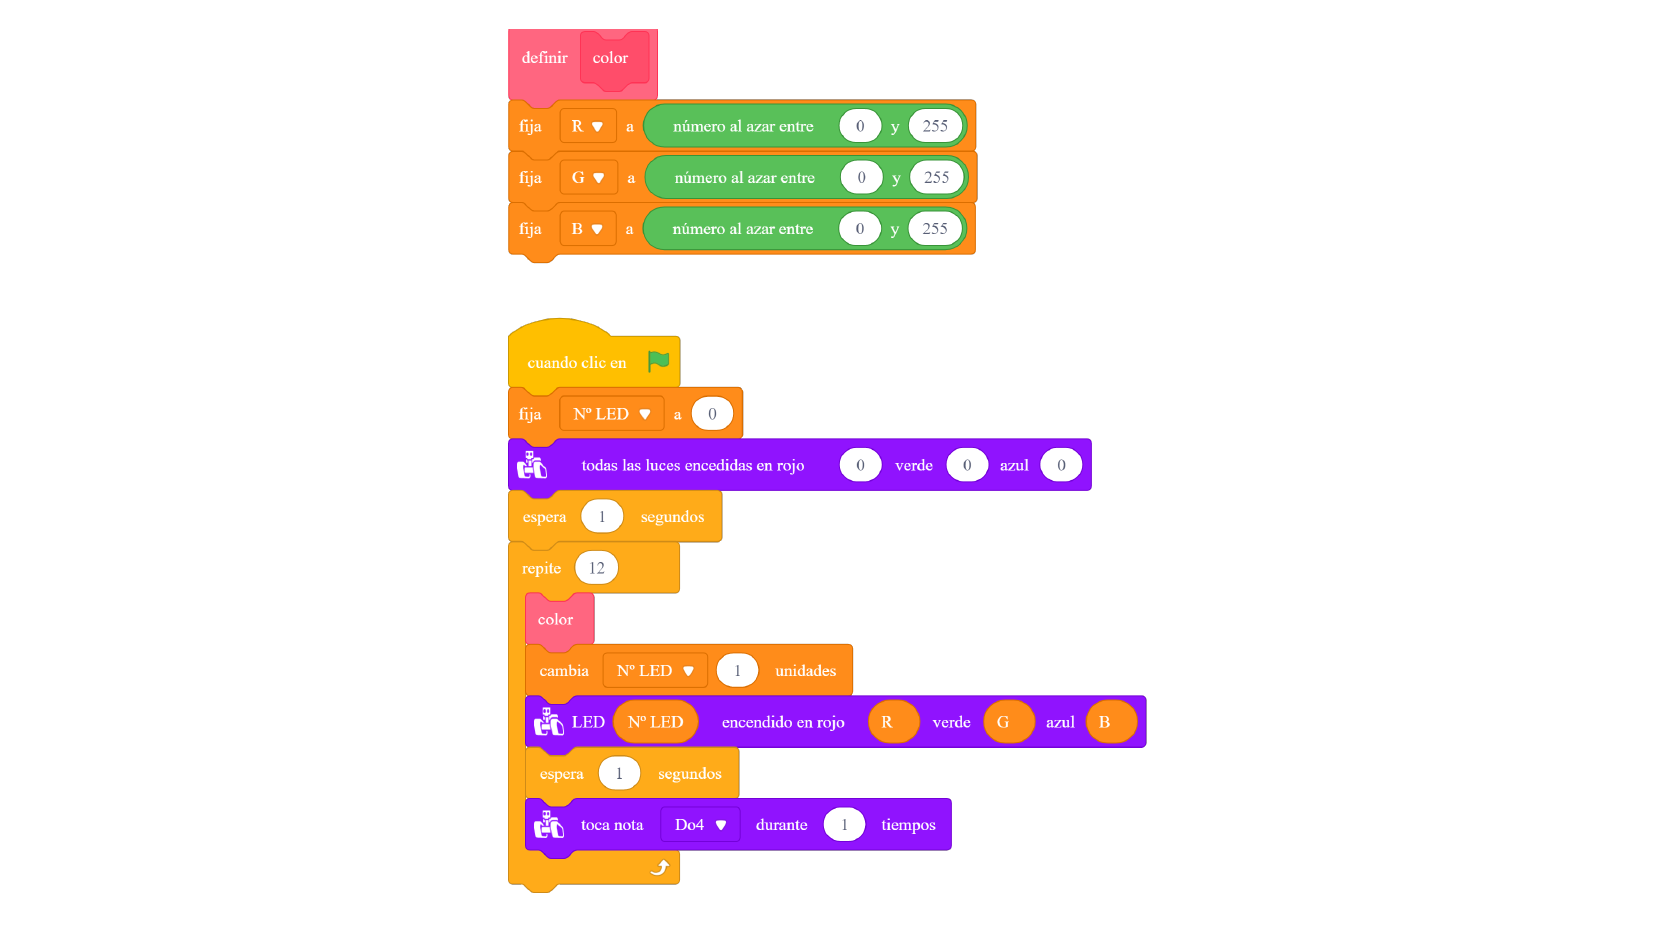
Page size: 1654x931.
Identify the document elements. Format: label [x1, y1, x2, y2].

picture [506, 29, 1148, 916]
